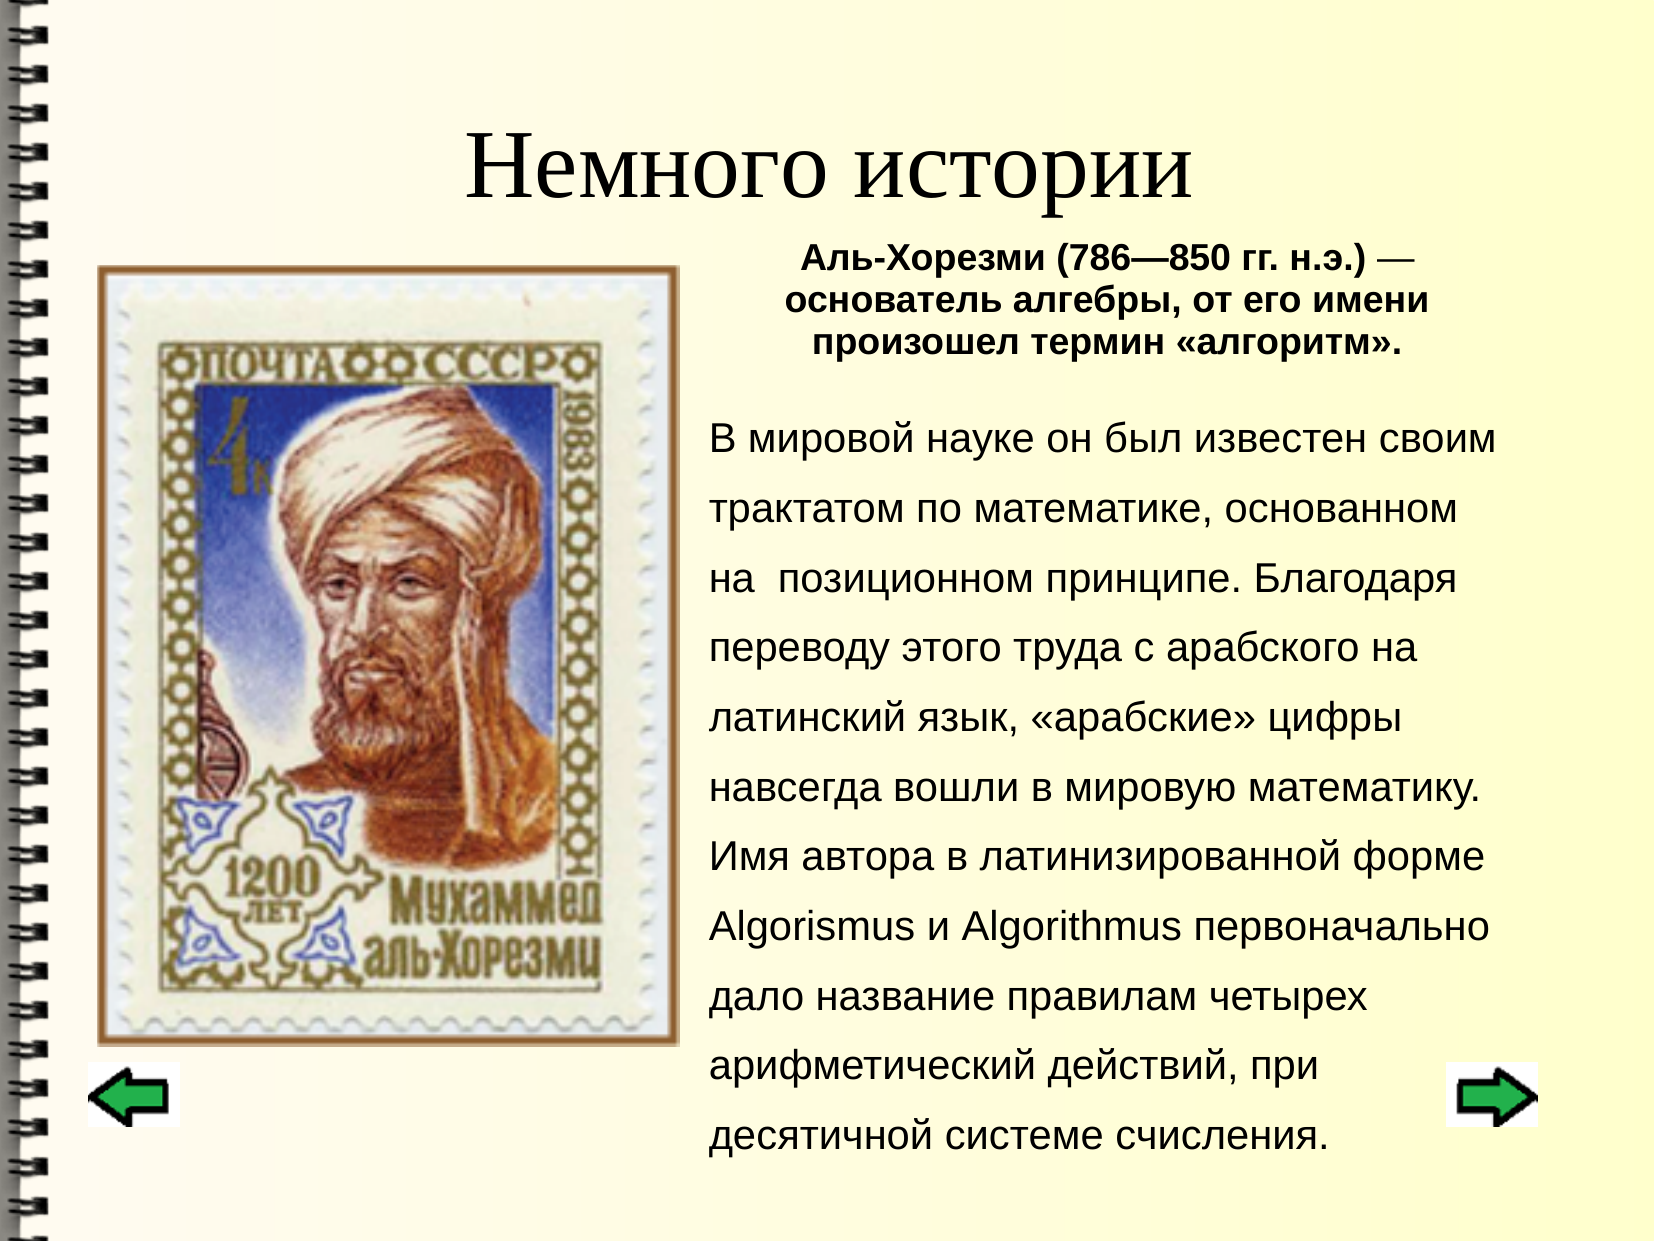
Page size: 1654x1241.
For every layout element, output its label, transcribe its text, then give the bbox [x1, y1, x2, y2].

picture [0, 0, 708, 1241]
list Аль-Хорезми (786—850 гг. н.э.) — основатель алгебры, от его имени произошел термин «алгоритм». В мировой науке он был известен своим трактатом по математике, основанном на позиционном принципе. Благодаря переводу этого труда с арабского на латинский язык, «арабские» цифры навсегда вошли в мировую математику. Имя автора в латинизированной форме Algorismus и Algorithmus первоначально дало название правилам четырех арифметический действий, при десятичной системе счисления. [708, 236, 1506, 1241]
title Немного истории [123, 88, 1536, 240]
picture [88, 1062, 180, 1127]
picture [1446, 1062, 1538, 1128]
picture [97, 265, 680, 1048]
